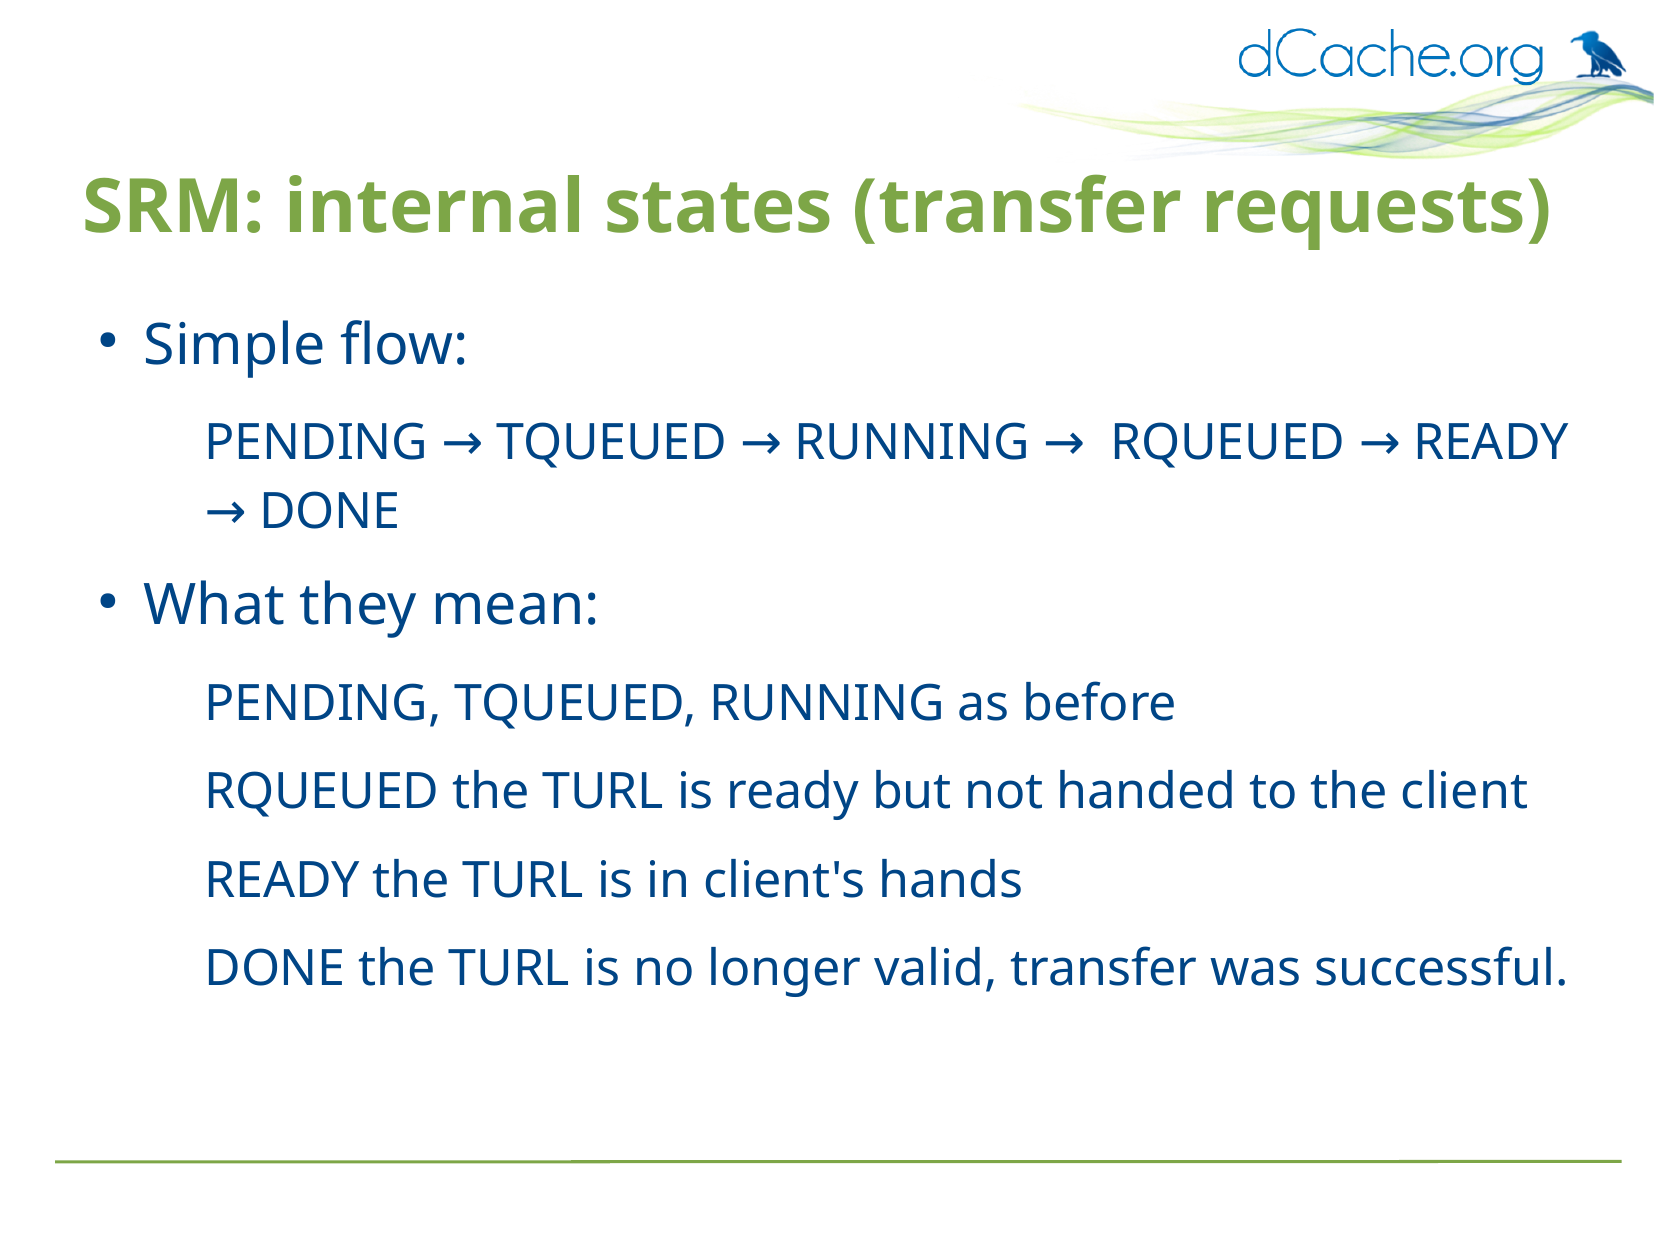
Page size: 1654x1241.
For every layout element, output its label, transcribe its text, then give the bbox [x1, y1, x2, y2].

list Simple flow: PENDING → TQUEUED → RUNNING → RQUEUED → READY → DONE What they mean: PENDING, TQUEUED, RUNNING as before RQUEUED the TURL is ready but not handed to the client READY the TURL is in client's hands DONE the TURL is no longer valid, transfer was successful. [82, 302, 1571, 1023]
picture [956, 16, 1654, 169]
title SRM: internal states (transfer requests) [82, 155, 1605, 252]
